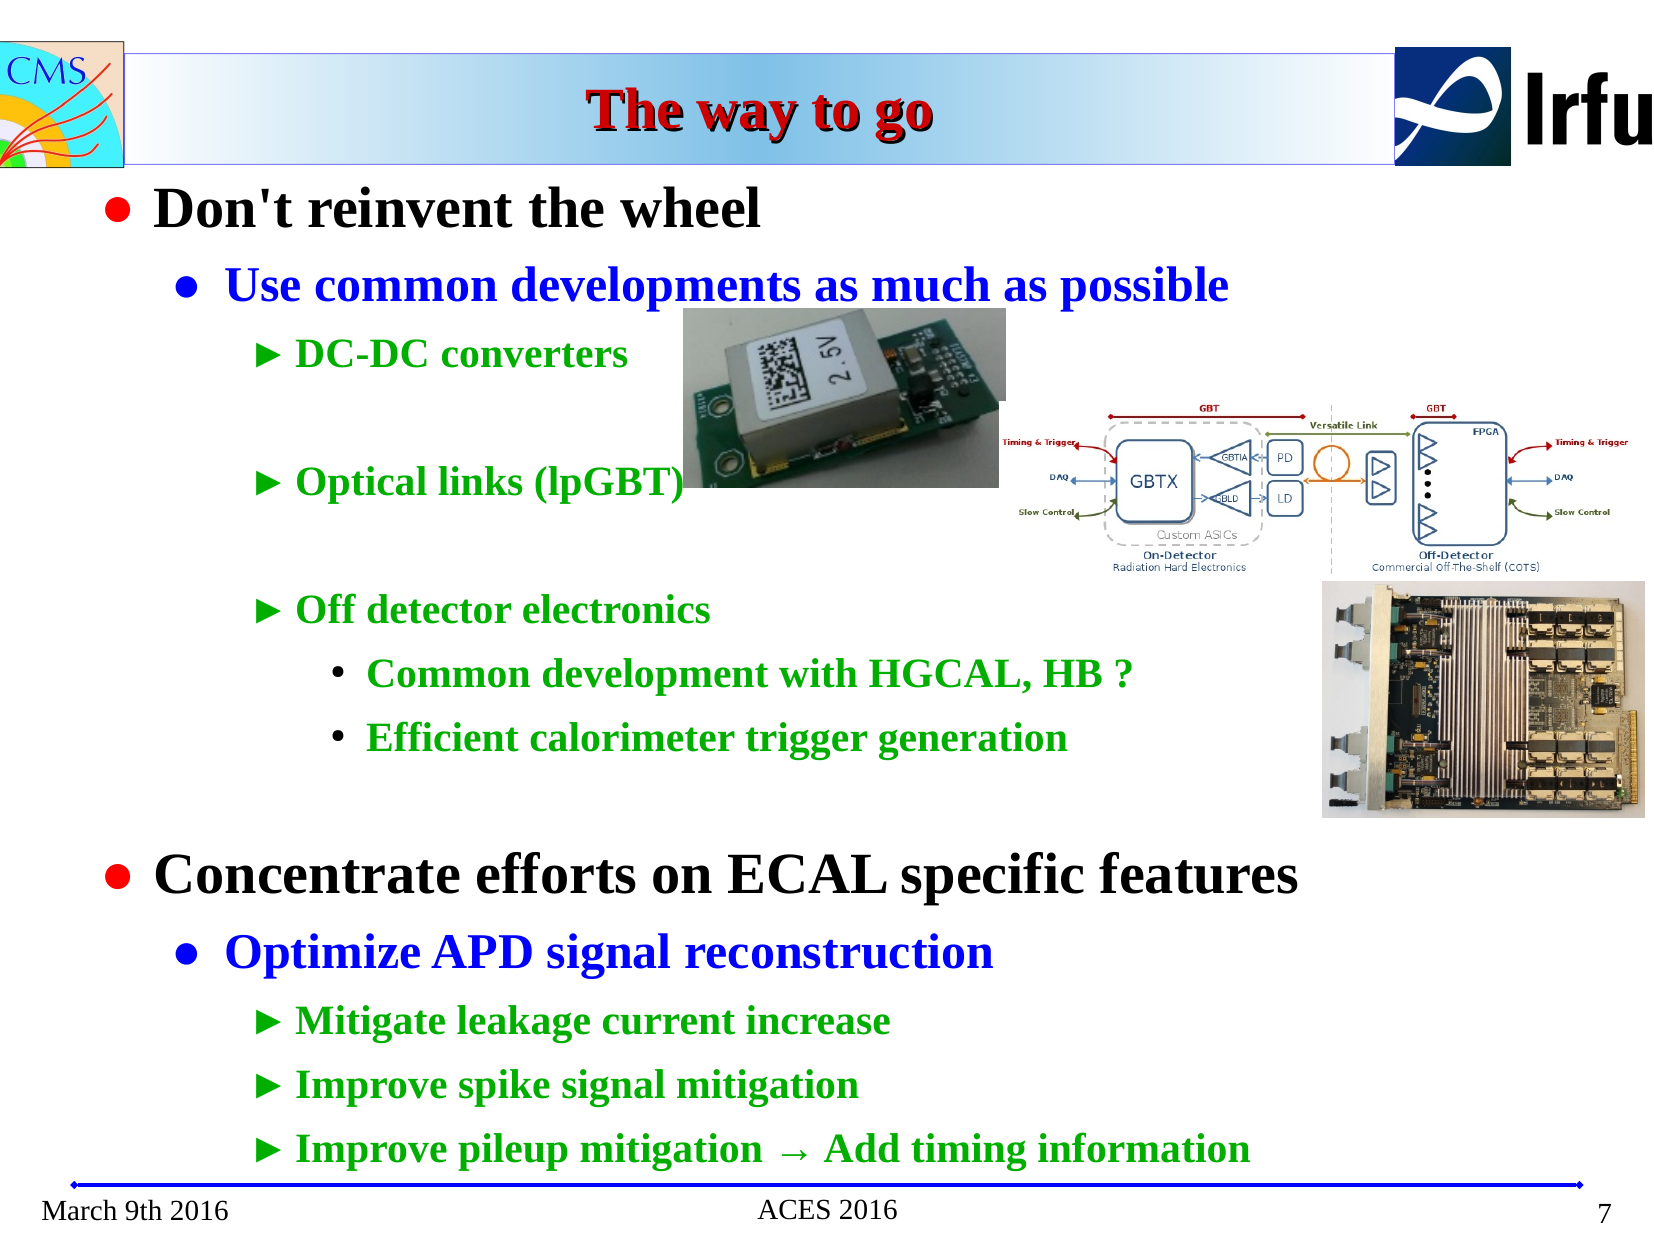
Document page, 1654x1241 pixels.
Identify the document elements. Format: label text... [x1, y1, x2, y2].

picture [0, 40, 125, 169]
list Don't reinvent the wheel Use common developments as much as possible DC-DC converters Optical links (lpGBT) Off detector electronics Common development with HGCAL, HB ? Efficient calorimeter trigger generation Concentrate efforts on ECAL specific features Optimize APD signal reconstruction Mitigate leakage current increase Improve spike signal mitigation Improve pileup mitigation → Add timing information [82, 174, 1571, 1185]
picture [683, 308, 1632, 579]
picture [1395, 47, 1653, 166]
title The way to go [124, 53, 1396, 165]
picture [1322, 581, 1645, 818]
